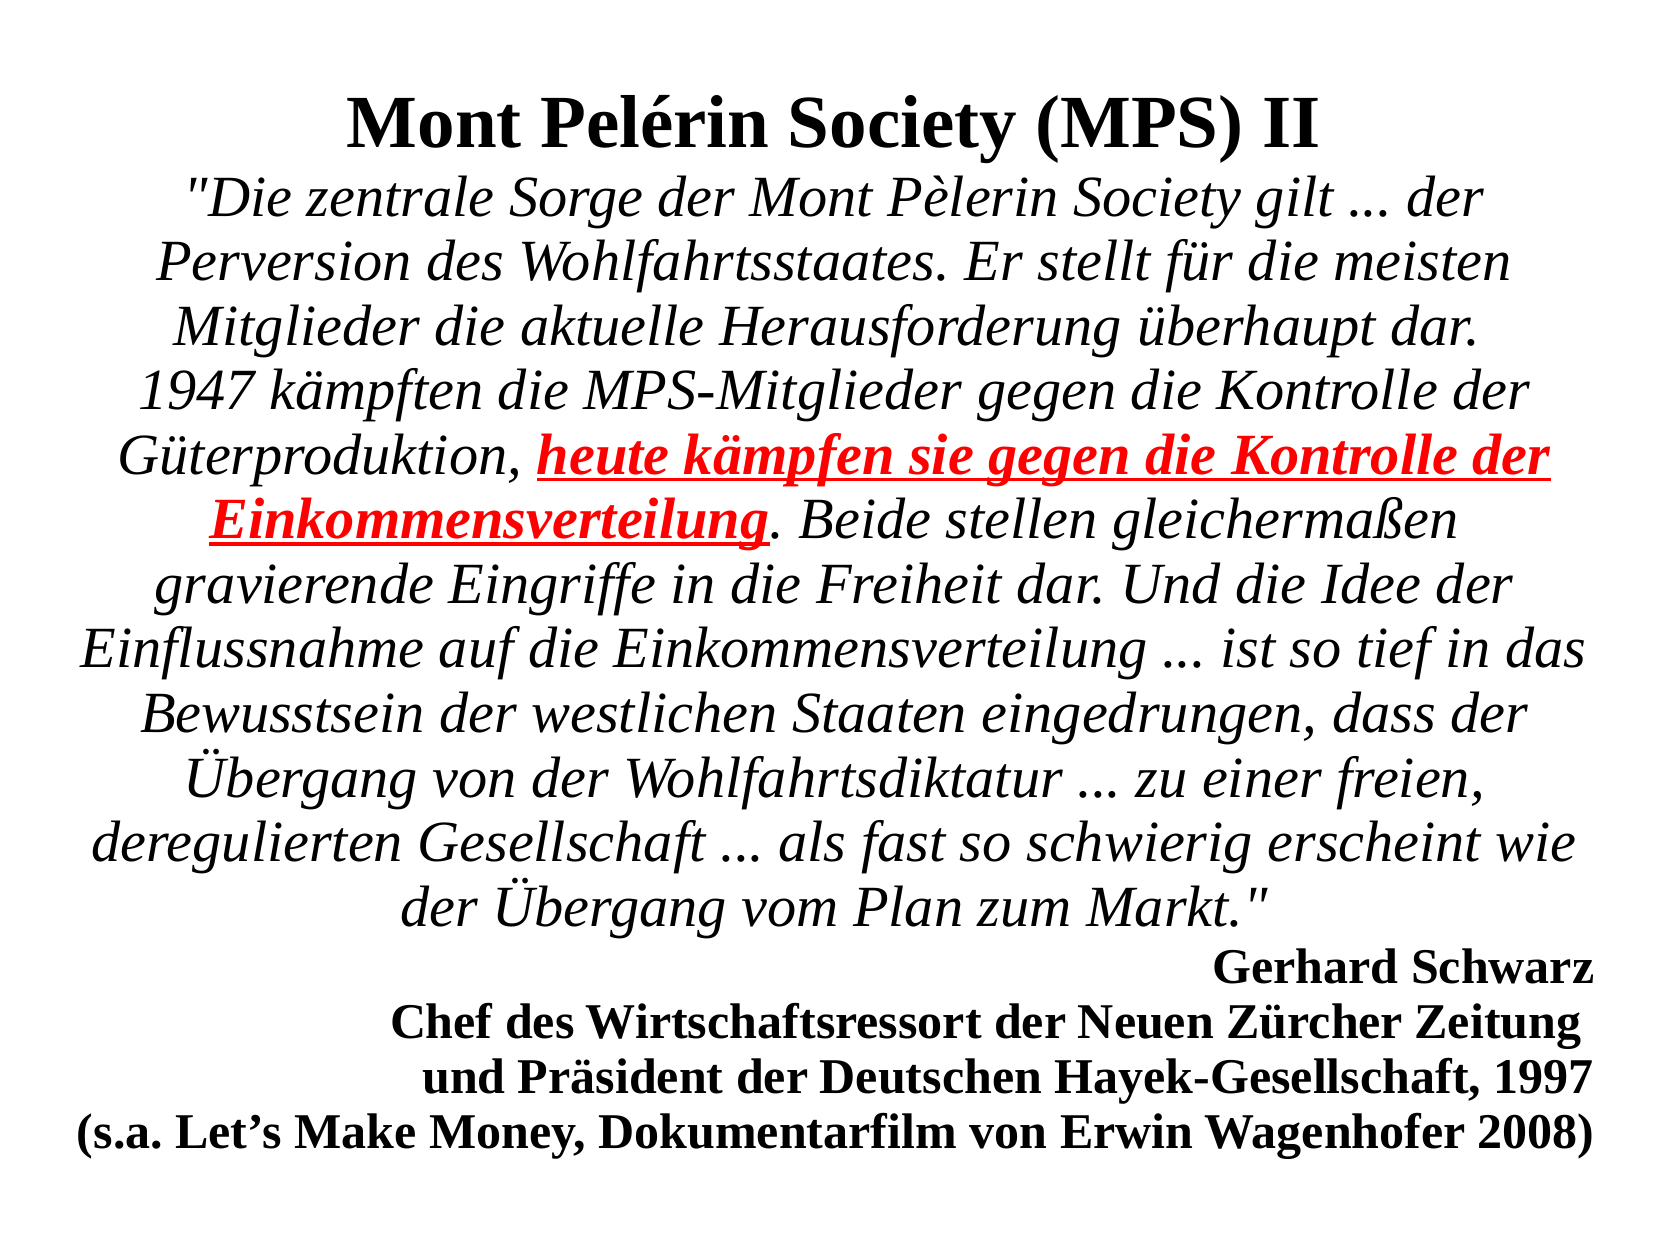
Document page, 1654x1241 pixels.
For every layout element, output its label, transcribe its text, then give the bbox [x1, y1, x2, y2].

text_box Mont Pelérin Society (MPS) II "Die zentrale Sorge der Mont Pèlerin Society gilt ... der Perversion des Wohlfahrtsstaates. Er stellt für die meisten Mitglieder die aktuelle Herausforderung überhaupt dar. 1947 kämpften die MPS-Mitglieder gegen die Kontrolle der Güterproduktion, heute kämpfen sie gegen die Kontrolle der Einkommensverteilung. Beide stellen gleichermaßen gravierende Eingriffe in die Freiheit dar. Und die Idee der Einflussnahme auf die Einkommensverteilung ... ist so tief in das Bewusstsein der westlichen Staaten eingedrungen, dass der Übergang von der Wohlfahrtsdiktatur ... zu einer freien, deregulierten Gesellschaft ... als fast so schwierig erscheint wie der Übergang vom Plan zum Markt." Gerhard Schwarz Chef des Wirtschaftsressort der Neuen Zürcher Zeitung und Präsident der Deutschen Hayek-Gesellschaft, 1997 (s.a. Let’s Make Money, Dokumentarfilm von Erwin Wagenhofer 2008) [59, 73, 1610, 1168]
